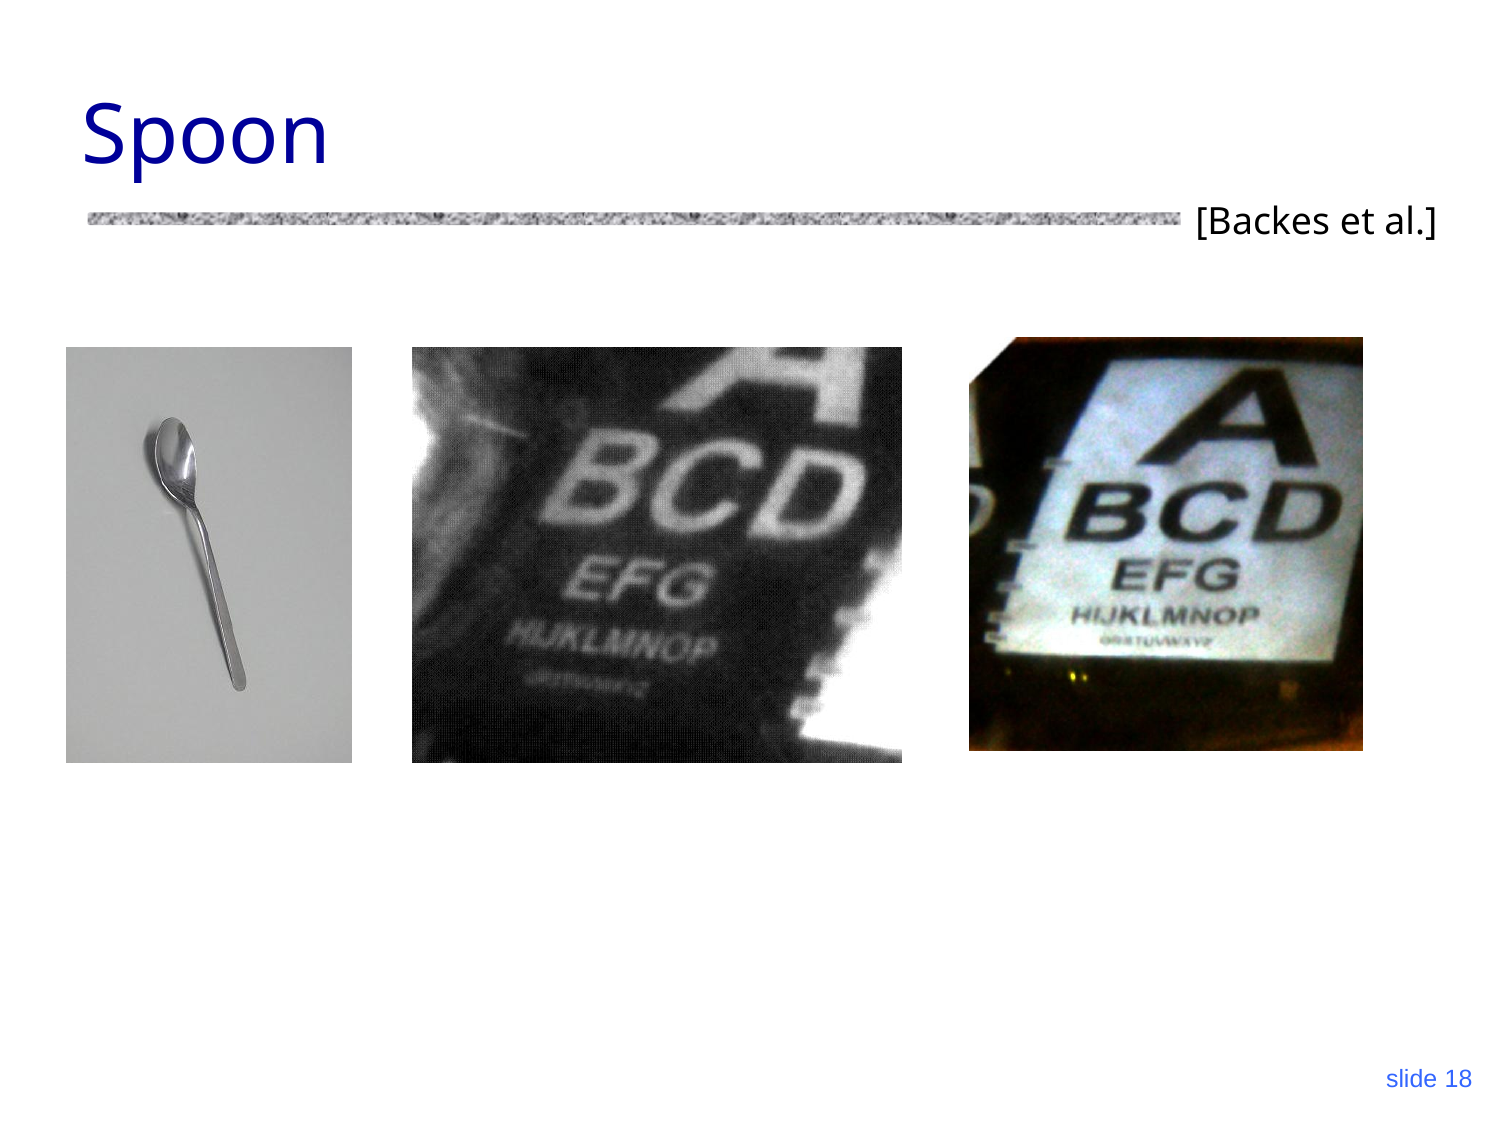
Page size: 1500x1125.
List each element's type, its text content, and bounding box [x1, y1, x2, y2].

picture [66, 347, 352, 763]
picture [412, 347, 902, 763]
title Spoon [66, 37, 1342, 188]
picture [87, 212, 1180, 226]
text_box slide <number> [1174, 1025, 1488, 1101]
text_box [Backes et al.] [1180, 189, 1453, 250]
picture [969, 337, 1363, 751]
